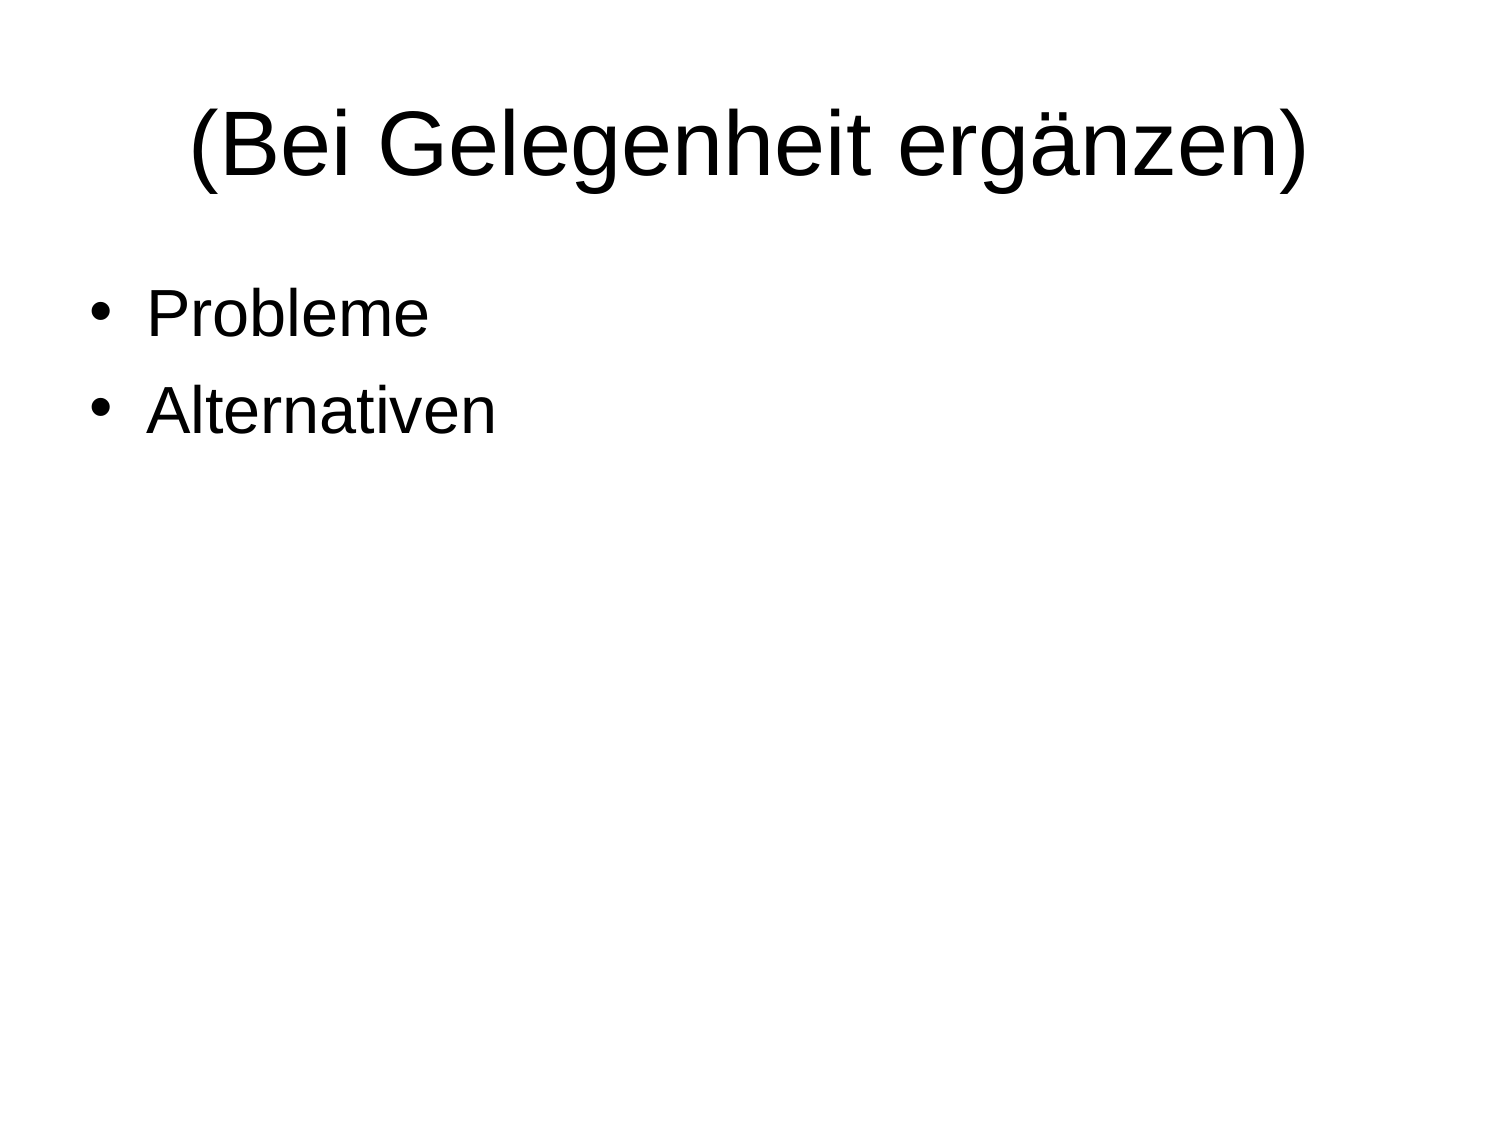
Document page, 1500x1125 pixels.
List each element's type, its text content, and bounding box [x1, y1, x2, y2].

list Probleme Alternativen [75, 262, 1426, 1021]
title (Bei Gelegenheit ergänzen) [75, 21, 1426, 257]
